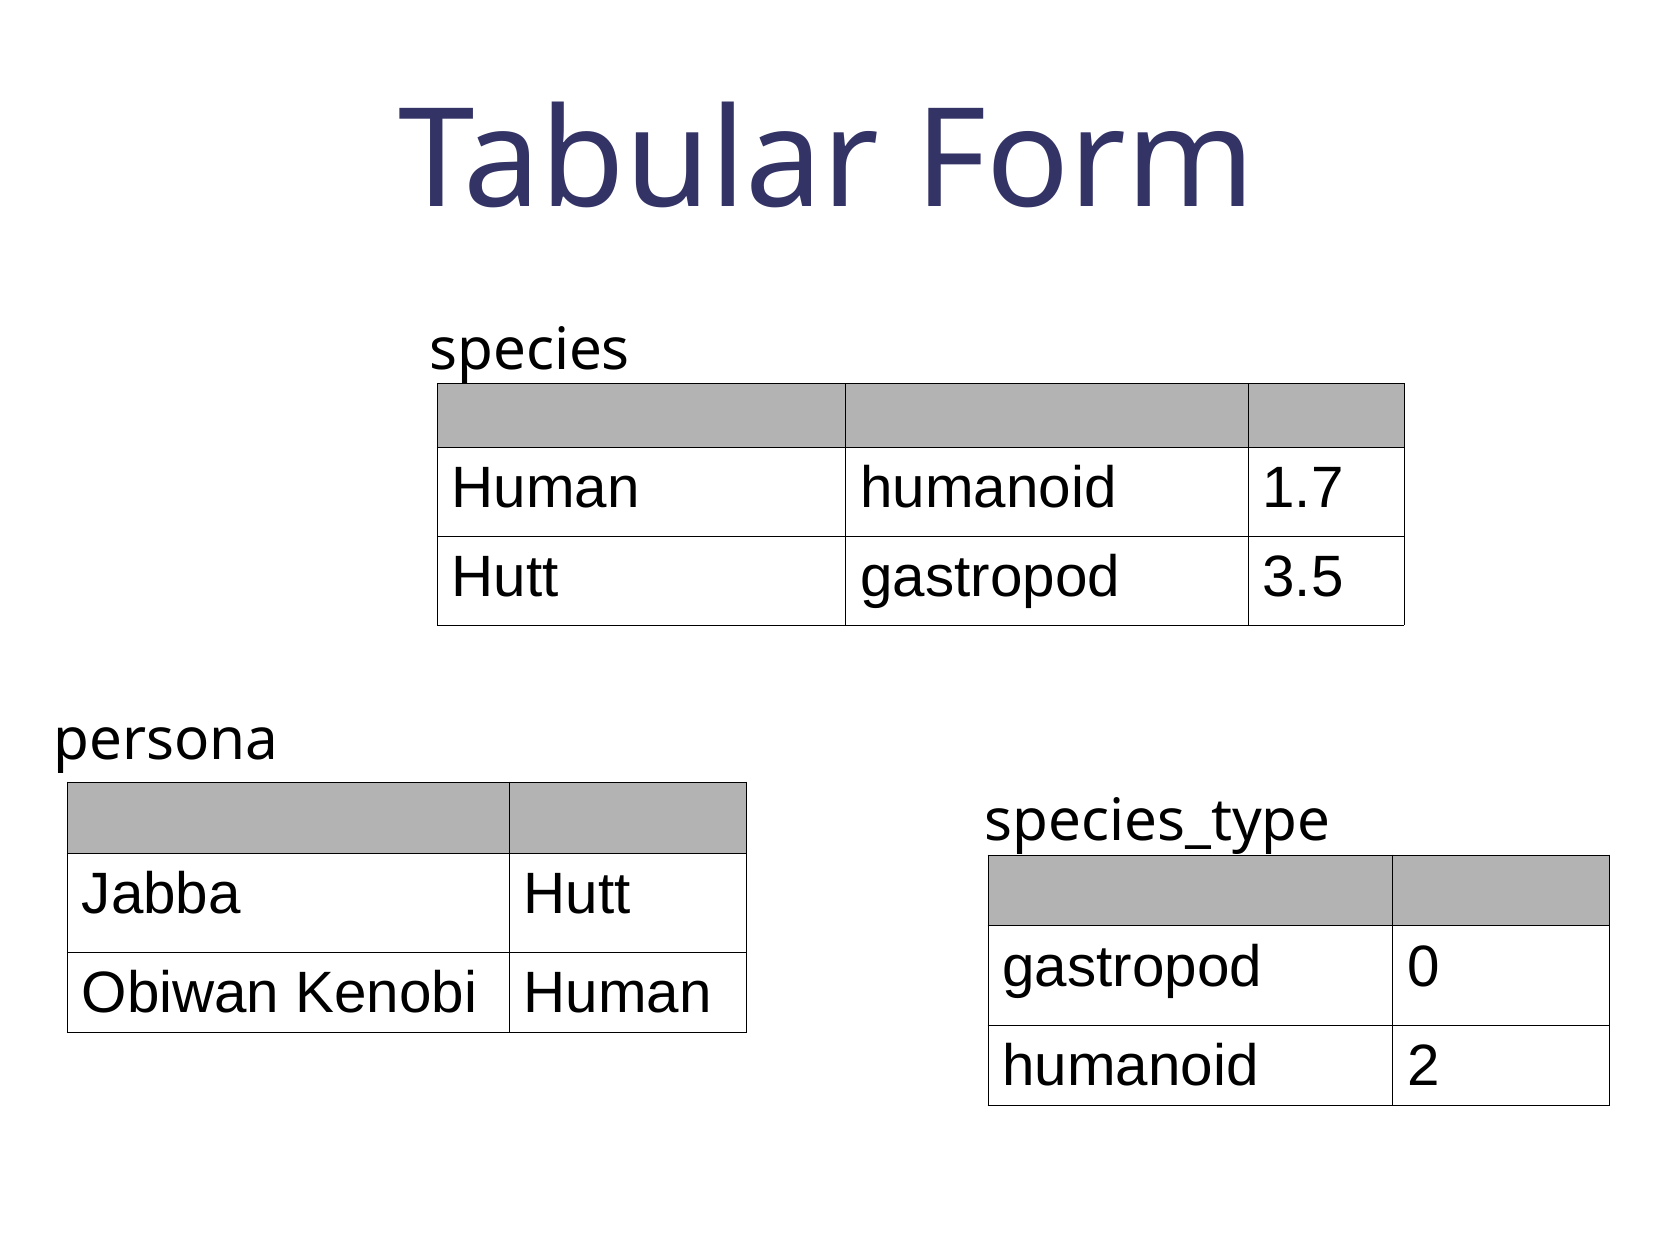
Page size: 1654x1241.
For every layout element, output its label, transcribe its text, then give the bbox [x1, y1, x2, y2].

table_header [438, 386, 845, 447]
title Tabular Form [82, 49, 1571, 257]
table_header [510, 783, 746, 853]
table_cell 2 [1393, 1026, 1609, 1105]
table_cell Human [438, 448, 845, 536]
table_cell Hutt [438, 537, 845, 625]
table_cell Human [510, 953, 746, 1032]
text_box persona [23, 690, 634, 776]
table_header [989, 857, 1392, 925]
table_cell gastropod [846, 537, 1248, 625]
table_header [1393, 856, 1609, 925]
table_cell 3.5 [1249, 537, 1404, 625]
table_cell humanoid [846, 448, 1248, 536]
table_cell Jabba [68, 854, 509, 952]
text_box species [399, 299, 1010, 386]
table_cell 0 [1393, 926, 1609, 1025]
table_cell humanoid [989, 1026, 1392, 1105]
text_box species_type [939, 770, 1550, 857]
table_header [1249, 384, 1404, 447]
table_cell Obiwan Kenobi [68, 953, 509, 1032]
table_header [68, 783, 509, 853]
table_header [846, 384, 1248, 447]
table_cell 1.7 [1249, 448, 1404, 536]
table_cell Hutt [510, 854, 746, 952]
table_cell gastropod [989, 926, 1392, 1025]
